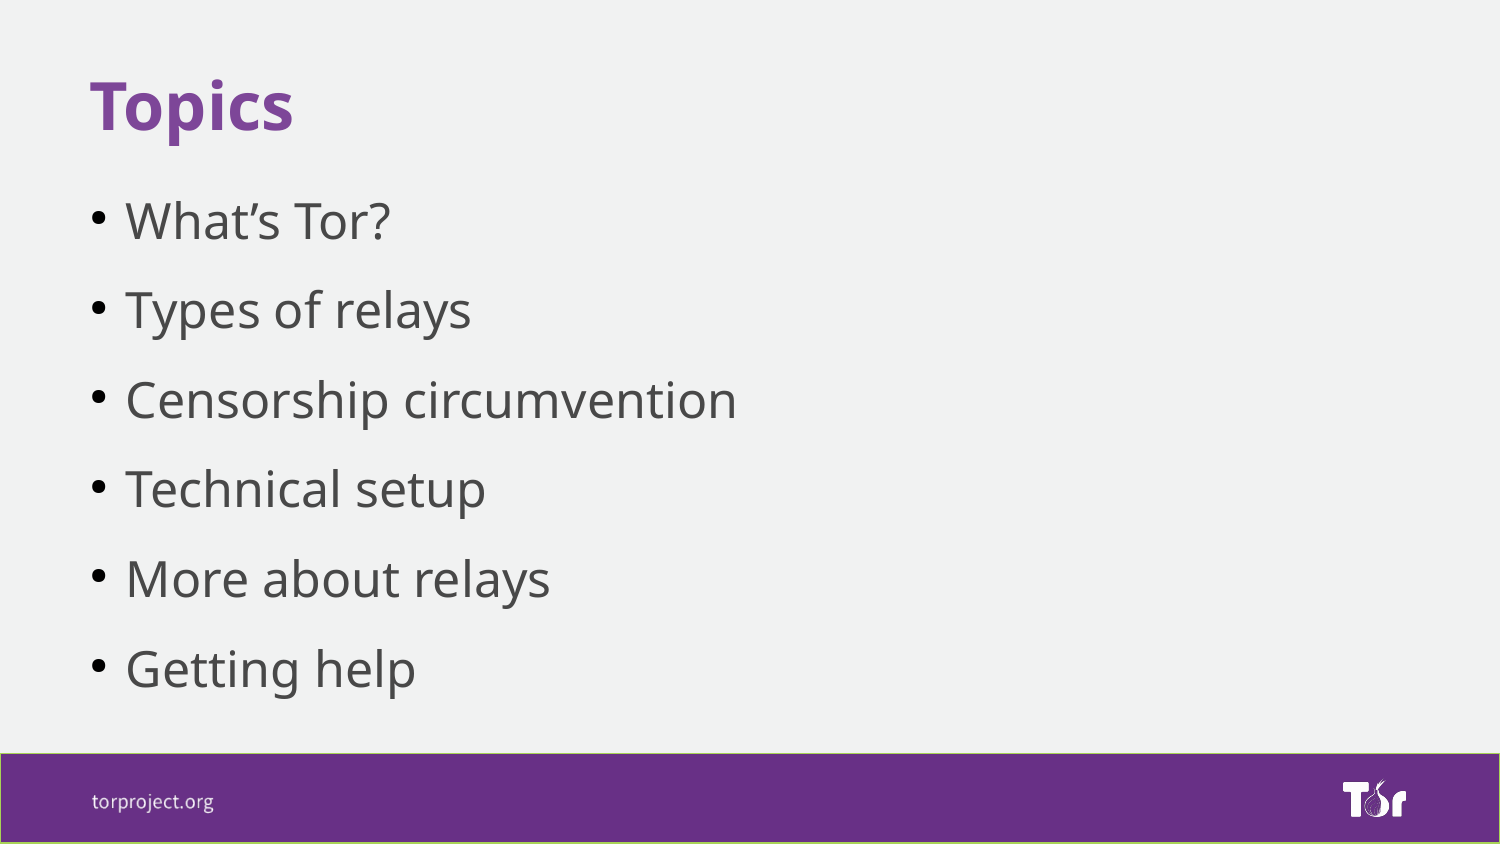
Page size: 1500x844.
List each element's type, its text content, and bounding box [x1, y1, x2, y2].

text_box Topics [75, 33, 1425, 174]
text_box What’s Tor? Types of relays Censorship circumvention Technical setup More about relays Getting help [75, 181, 1425, 739]
picture [75, 780, 604, 821]
picture [1343, 778, 1406, 817]
